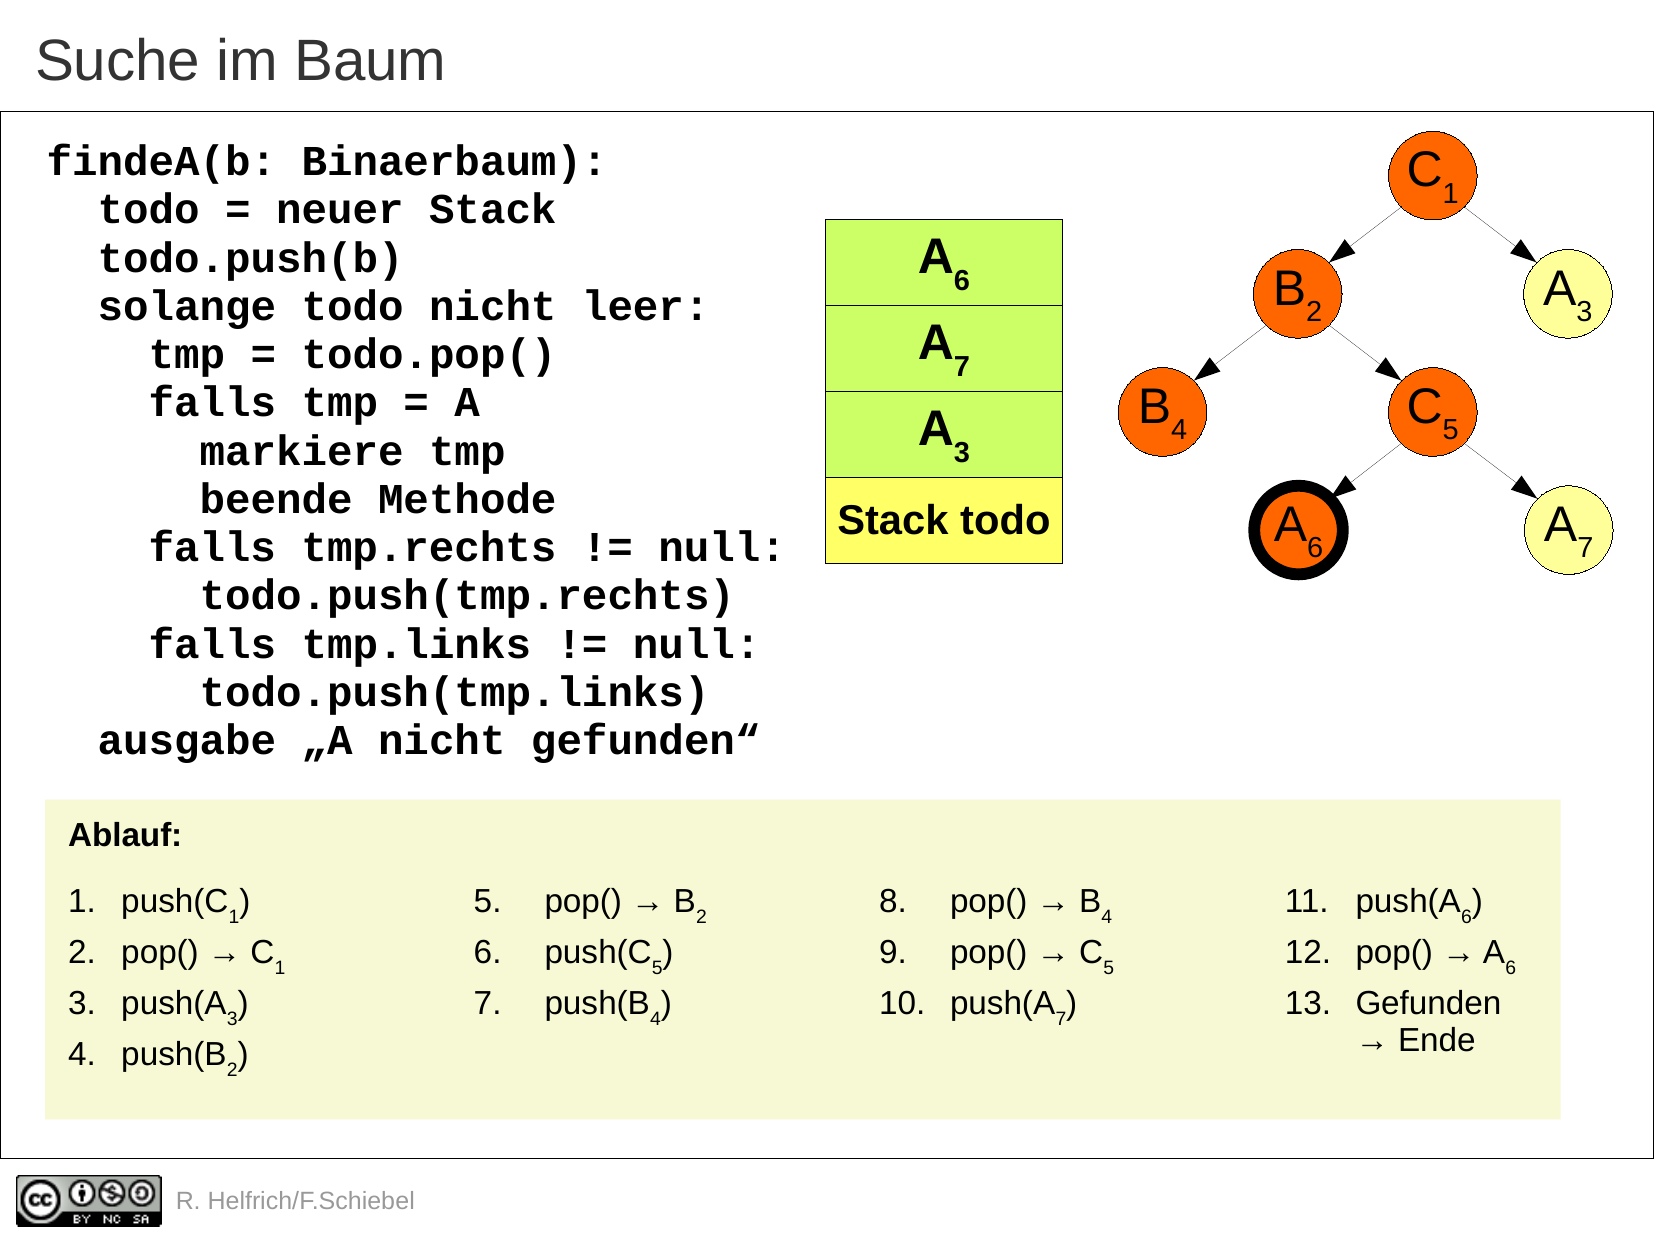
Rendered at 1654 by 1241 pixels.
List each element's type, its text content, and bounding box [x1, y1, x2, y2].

text_box A7 [1524, 485, 1614, 575]
text_box B2 [1253, 249, 1343, 339]
list findeA(b: Binaerbaum): todo = neuer Stack todo.push(b) solange todo nicht leer: tmp = todo.pop() falls tmp = A markiere tmp beende Methode falls tmp.rechts != null: todo.push(tmp.rechts) falls tmp.links != null: todo.push(tmp.links) ausgabe „A nicht gefunden“ [46, 140, 861, 769]
list pop() → B4 pop() → C5 push(A7) [879, 815, 1210, 1220]
picture [16, 1175, 162, 1227]
title Suche im Baum [35, 22, 1636, 100]
list Ablauf: push(C1) pop() → C1 push(A3) push(B2) [68, 815, 384, 1220]
text_box C1 [1388, 131, 1478, 220]
text_box A3 [825, 392, 1063, 478]
text_box B4 [1118, 367, 1207, 457]
text_box A7 [825, 305, 1063, 392]
list pop() → B2 push(C5) push(B4) [473, 815, 808, 1220]
text_box A3 [1523, 249, 1613, 339]
list push(A6) pop() → A6 Gefunden → Ende [1284, 815, 1624, 1241]
text_box A6 [1254, 485, 1343, 575]
text_box [45, 799, 1561, 1120]
text_box A6 [825, 219, 1063, 305]
text_box C5 [1388, 367, 1478, 457]
text_box Stack todo [825, 478, 1063, 564]
